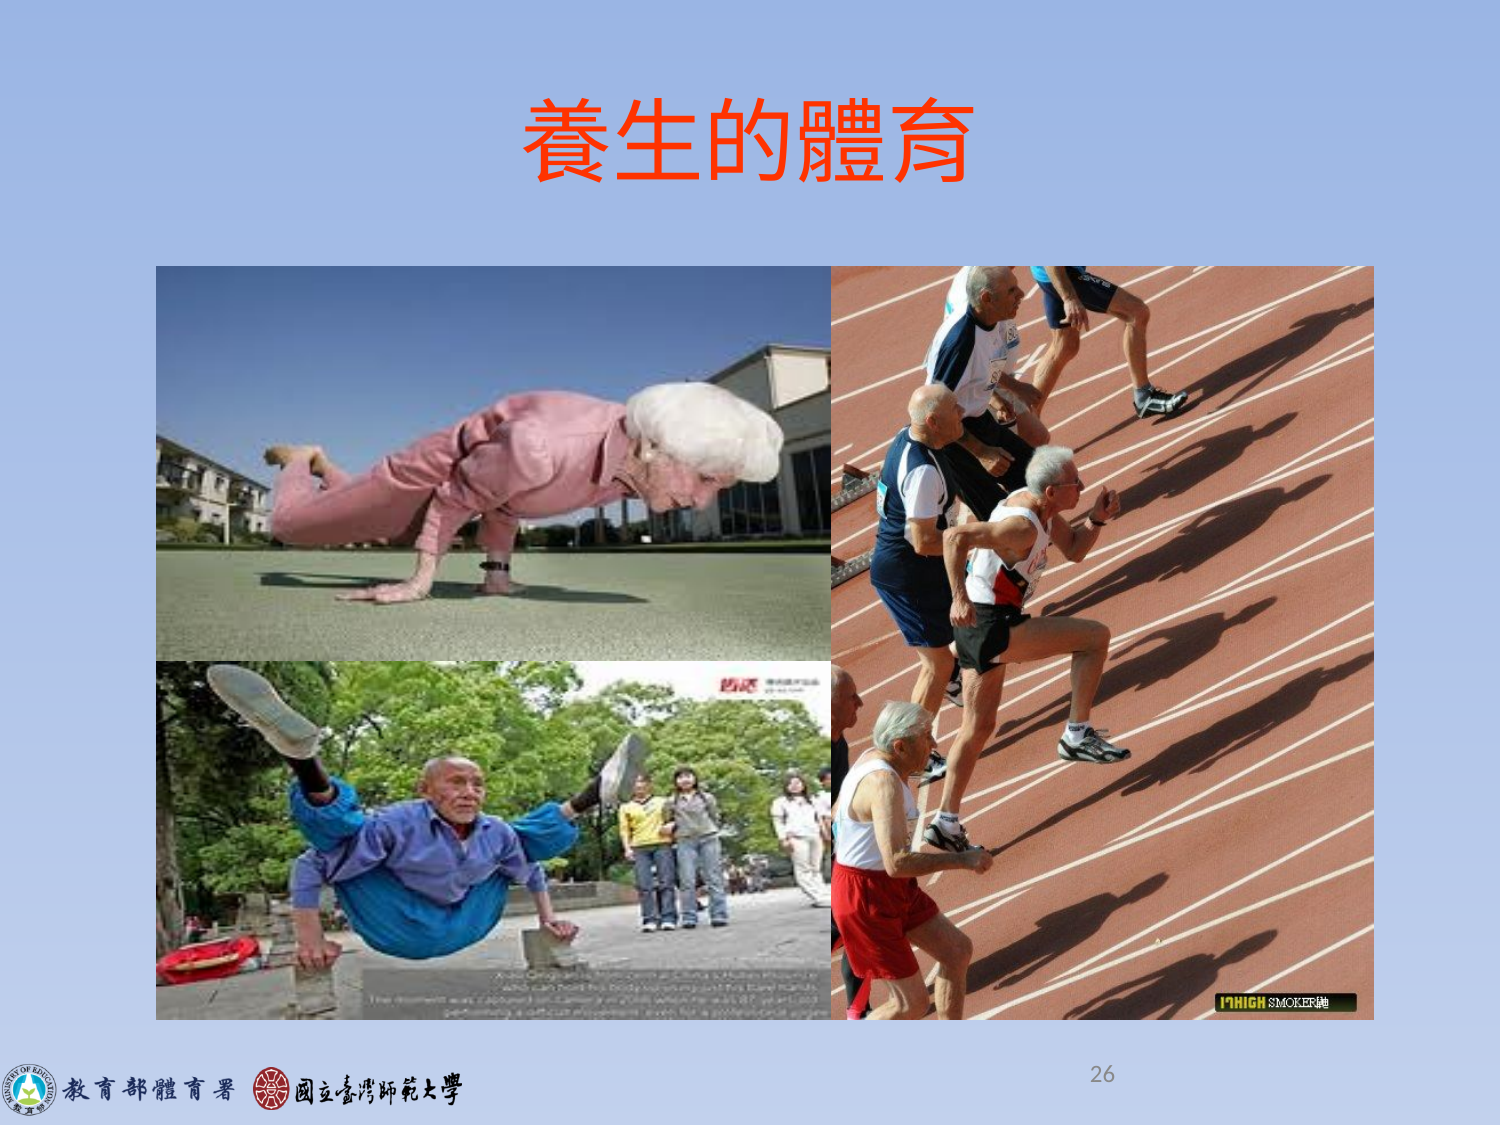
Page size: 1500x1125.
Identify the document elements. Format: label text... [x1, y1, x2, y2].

text_box [1074, 1042, 1426, 1103]
title 養生的體育 [75, 45, 1426, 233]
picture [156, 266, 1374, 1020]
